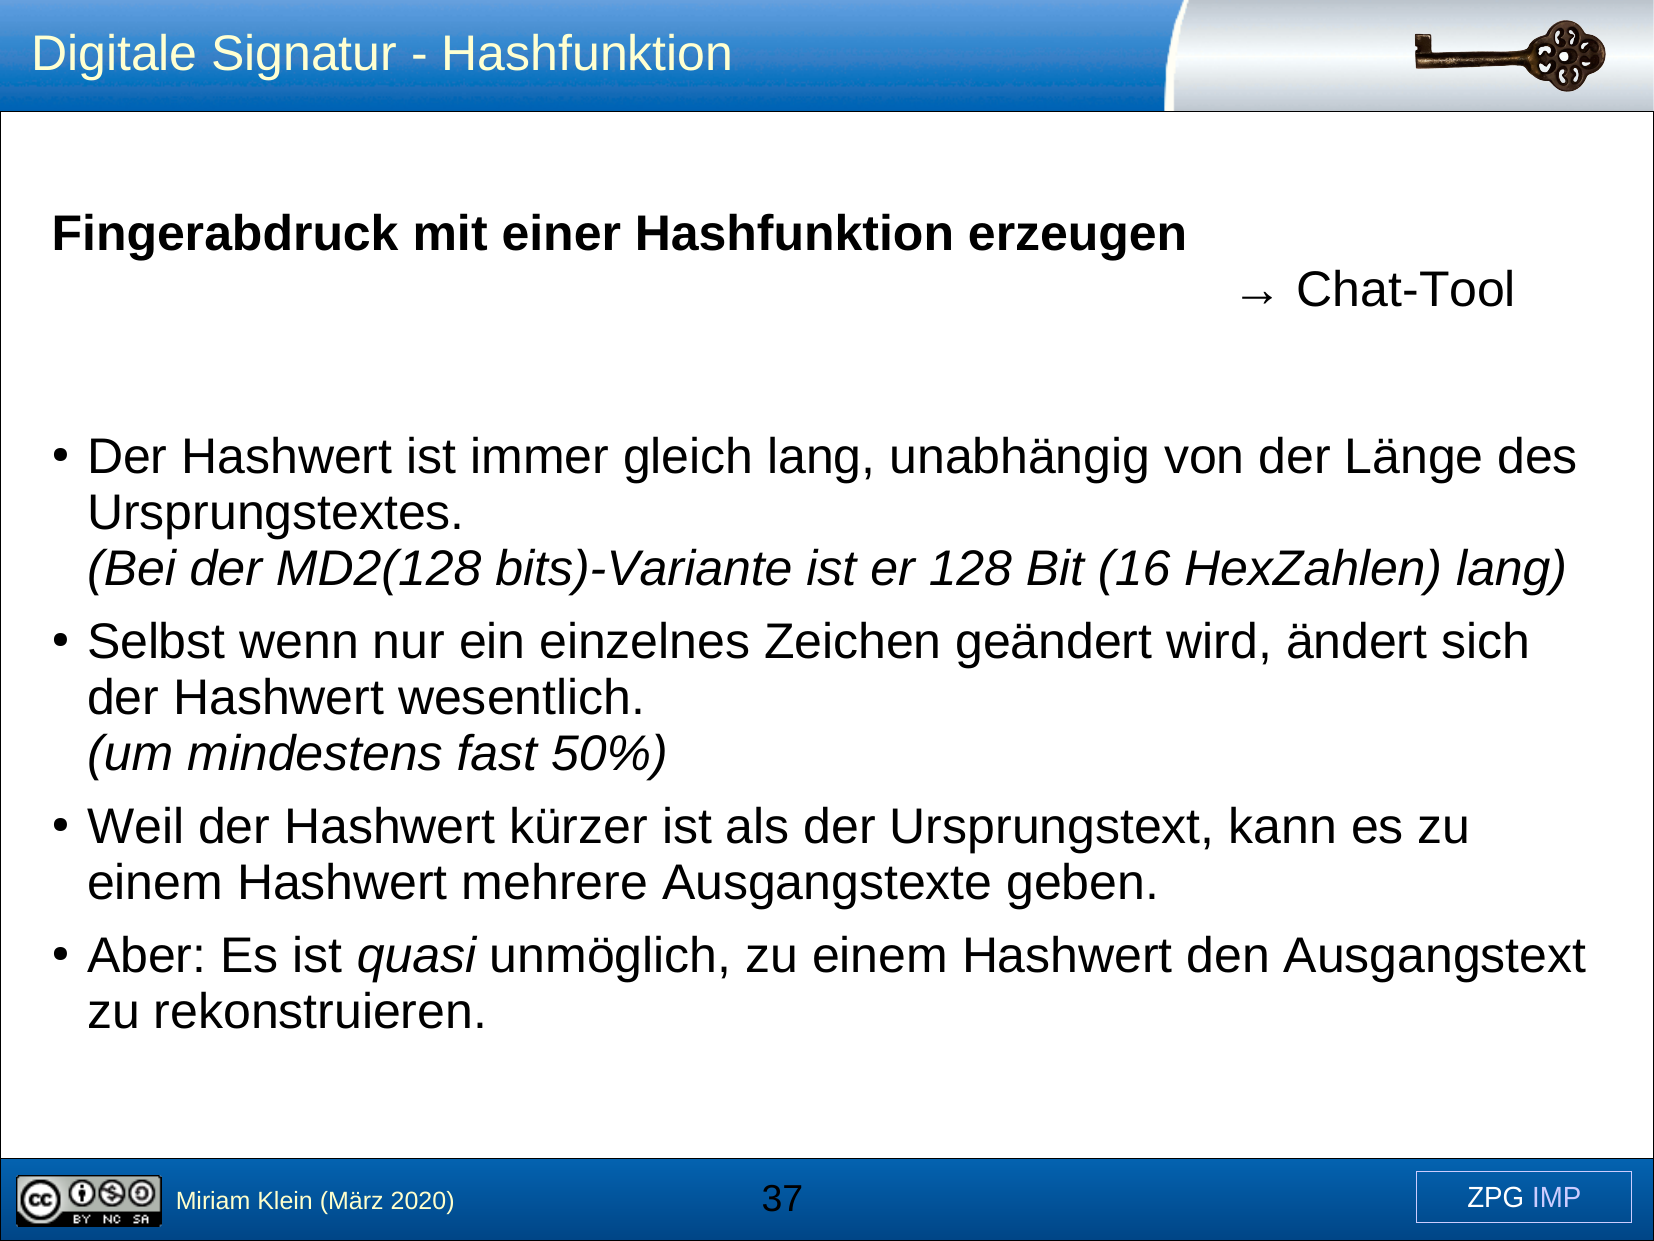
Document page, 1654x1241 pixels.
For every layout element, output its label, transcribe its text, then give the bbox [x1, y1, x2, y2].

text_box Fingerabdruck mit einer Hashfunktion erzeugen → Chat-Tool Der Hashwert ist immer gleich lang, unabhängig von der Länge des Ursprungstextes. (Bei der MD2(128 bits)-Variante ist er 128 Bit (16 HexZahlen) lang) Selbst wenn nur ein einzelnes Zeichen geändert wird, ändert sich der Hashwert wesentlich. (um mindestens fast 50%) Weil der Hashwert kürzer ist als der Ursprungstext, kann es zu einem Hashwert mehrere Ausgangstexte geben. Aber: Es ist quasi unmöglich, zu einem Hashwert den Ausgangstext zu rekonstruieren. [51, 149, 1600, 1131]
picture [16, 1175, 162, 1227]
title Digitale Signatur - Hashfunktion [31, 18, 1151, 89]
picture [0, 0, 1654, 111]
